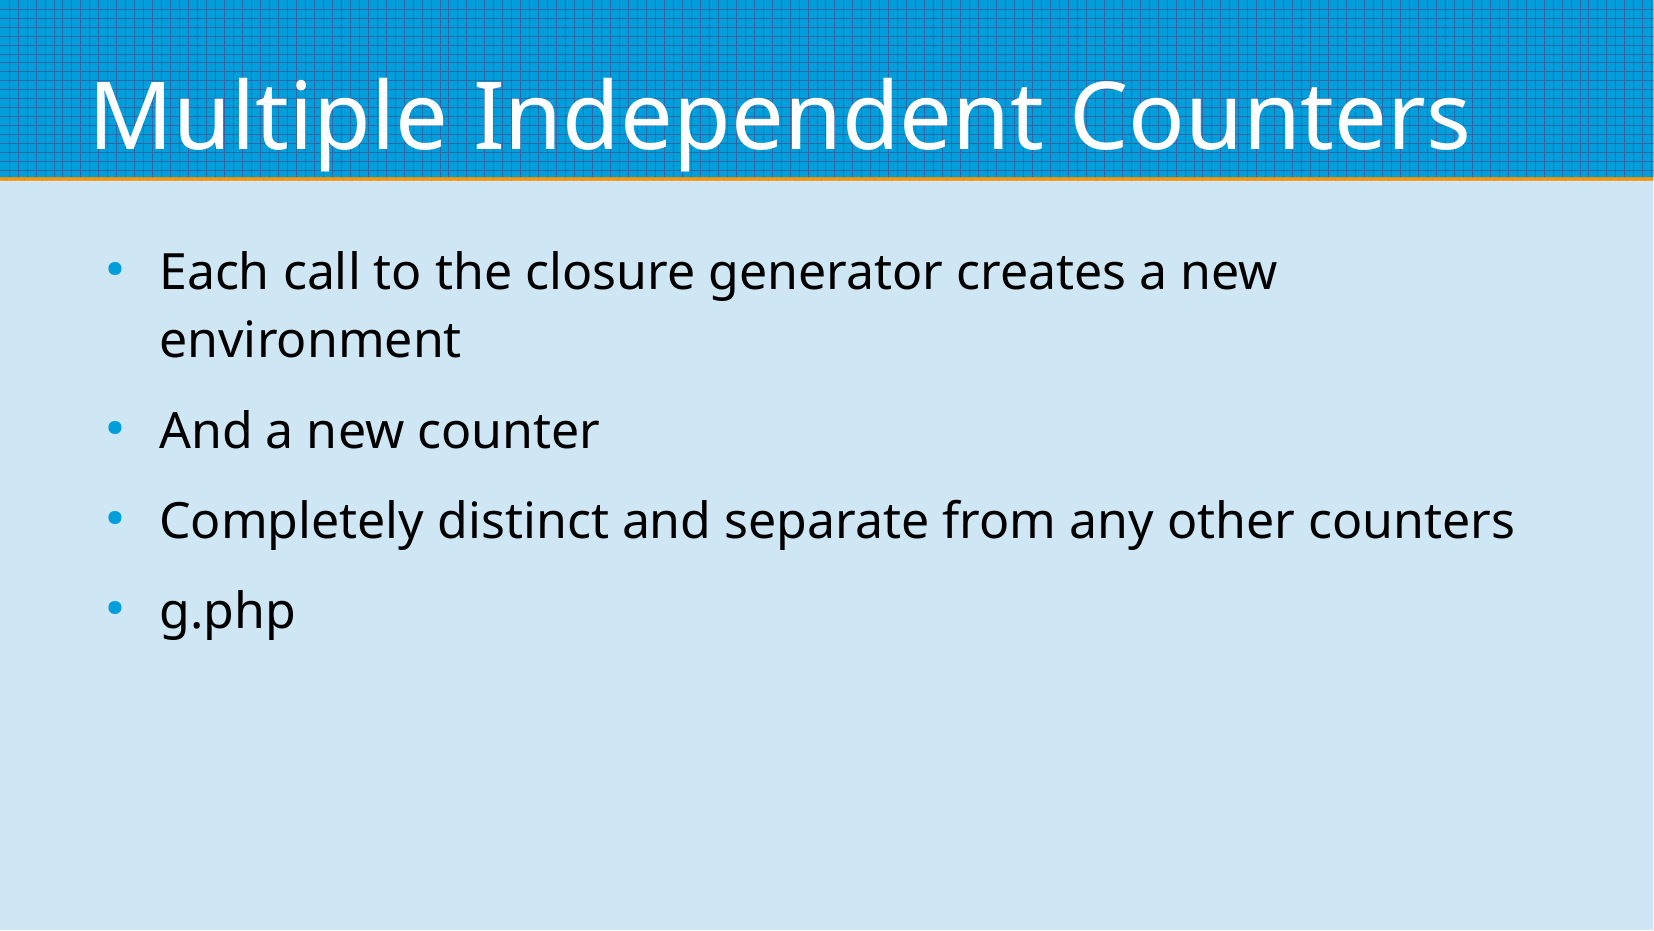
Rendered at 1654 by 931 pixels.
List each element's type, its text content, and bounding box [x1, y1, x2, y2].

title Multiple Independent Counters [88, 14, 1565, 178]
list Each call to the closure generator creates a new environment And a new counter Completely distinct and separate from any other counters g.php [88, 236, 1565, 813]
